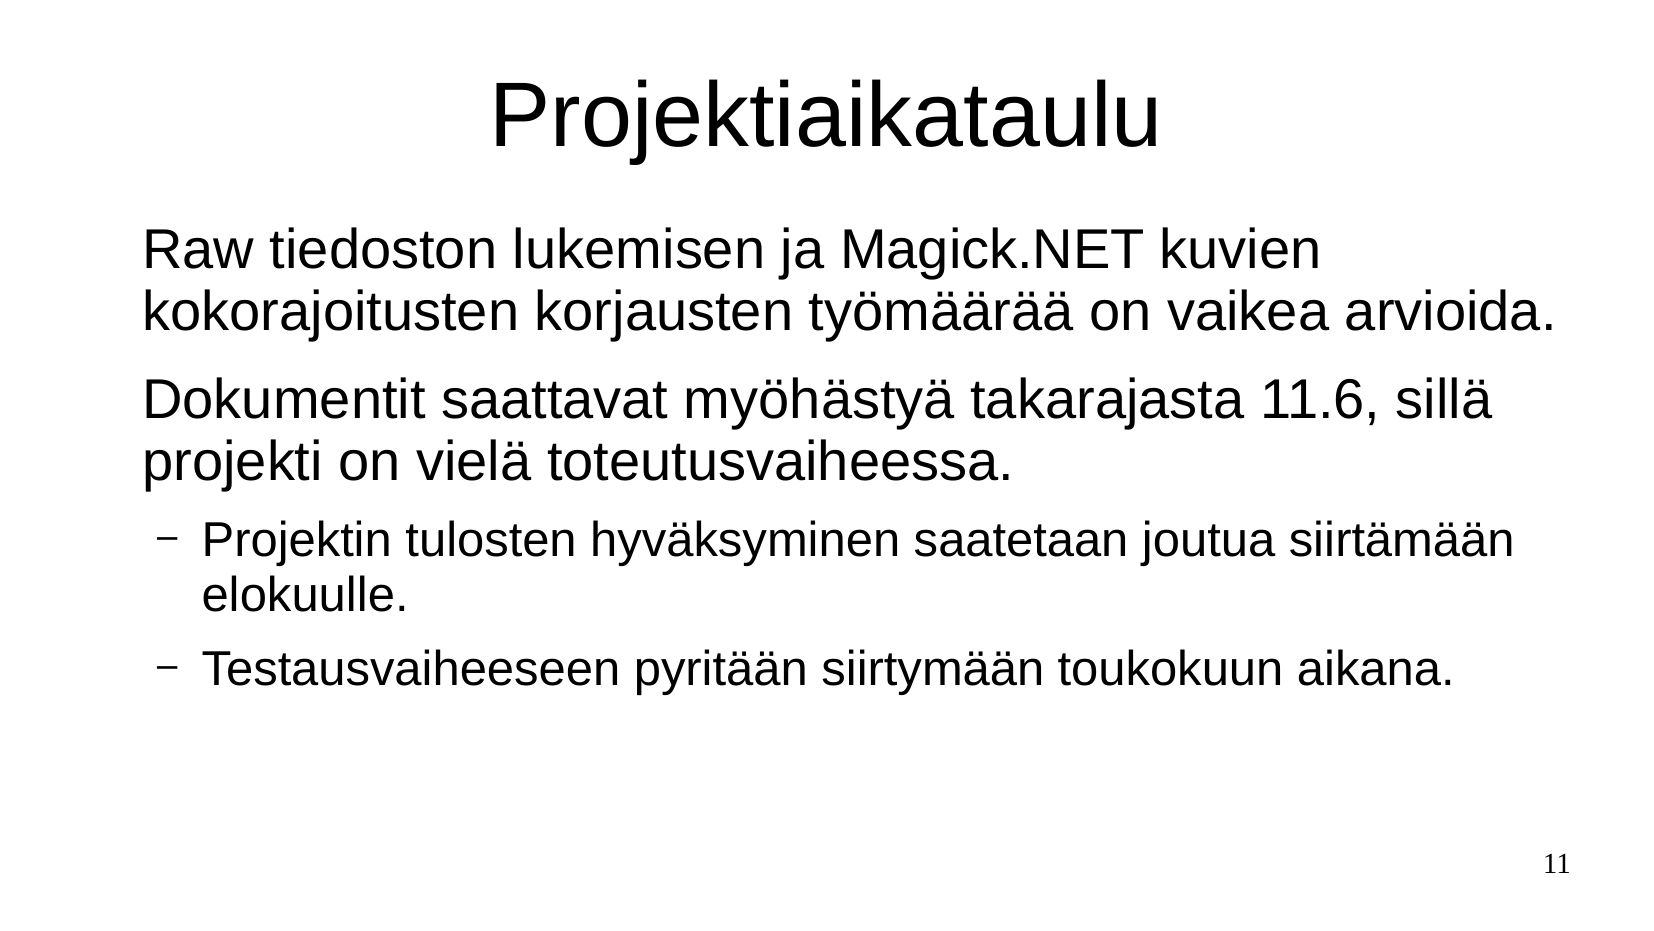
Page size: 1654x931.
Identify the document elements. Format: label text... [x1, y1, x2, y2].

title Projektiaikataulu [82, 37, 1571, 193]
list Raw tiedoston lukemisen ja Magick.NET kuvien kokorajoitusten korjausten työmäärää on vaikea arvioida. Dokumentit saattavat myöhästyä takarajasta 11.6, sillä projekti on vielä toteutusvaiheessa. Projektin tulosten hyväksyminen saatetaan joutua siirtämään elokuulle. Testausvaiheeseen pyritään siirtymään toukokuun aikana. [82, 217, 1571, 758]
